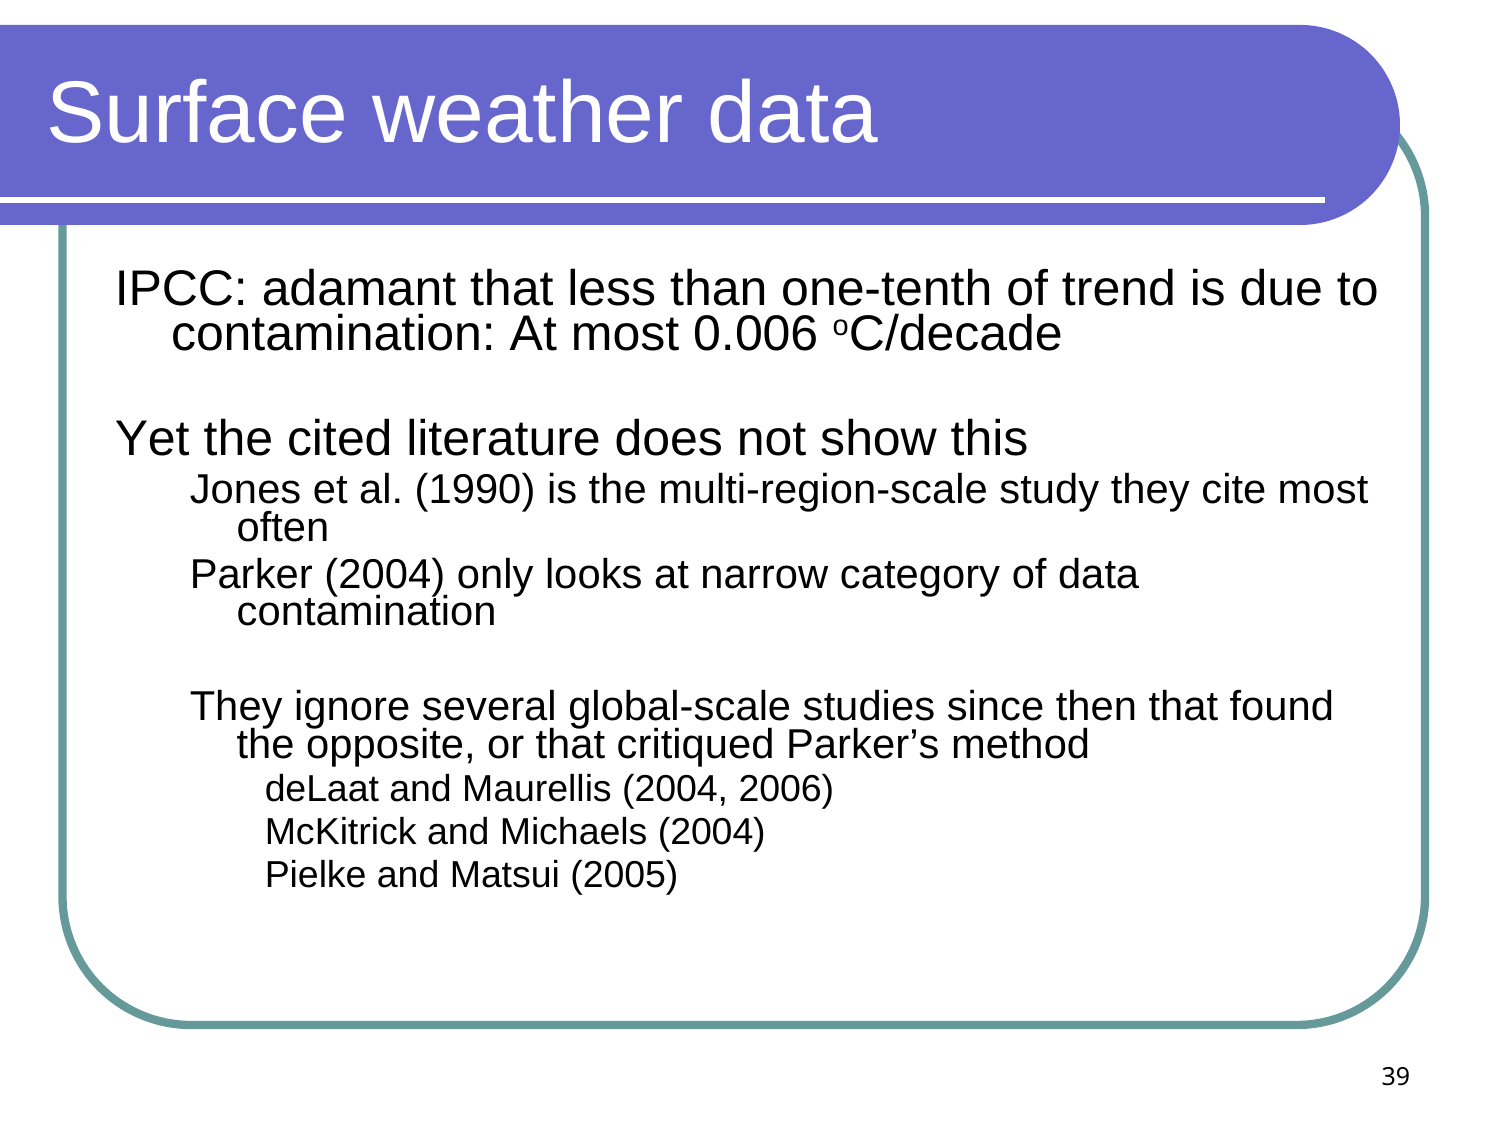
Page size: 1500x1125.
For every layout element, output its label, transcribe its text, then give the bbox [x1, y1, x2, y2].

title Surface weather data [31, 37, 1347, 188]
list IPCC: adamant that less than one-tenth of trend is due to contamination: At most 0.006 oC/decade Yet the cited literature does not show this Jones et al. (1990) is the multi-region-scale study they cite most often Parker (2004) only looks at narrow category of data contamination They ignore several global-scale studies since then that found the opposite, or that critiqued Parker’s method deLaat and Maurellis (2004, 2006) McKitrick and Michaels (2004) Pielke and Matsui (2005) [99, 262, 1401, 988]
